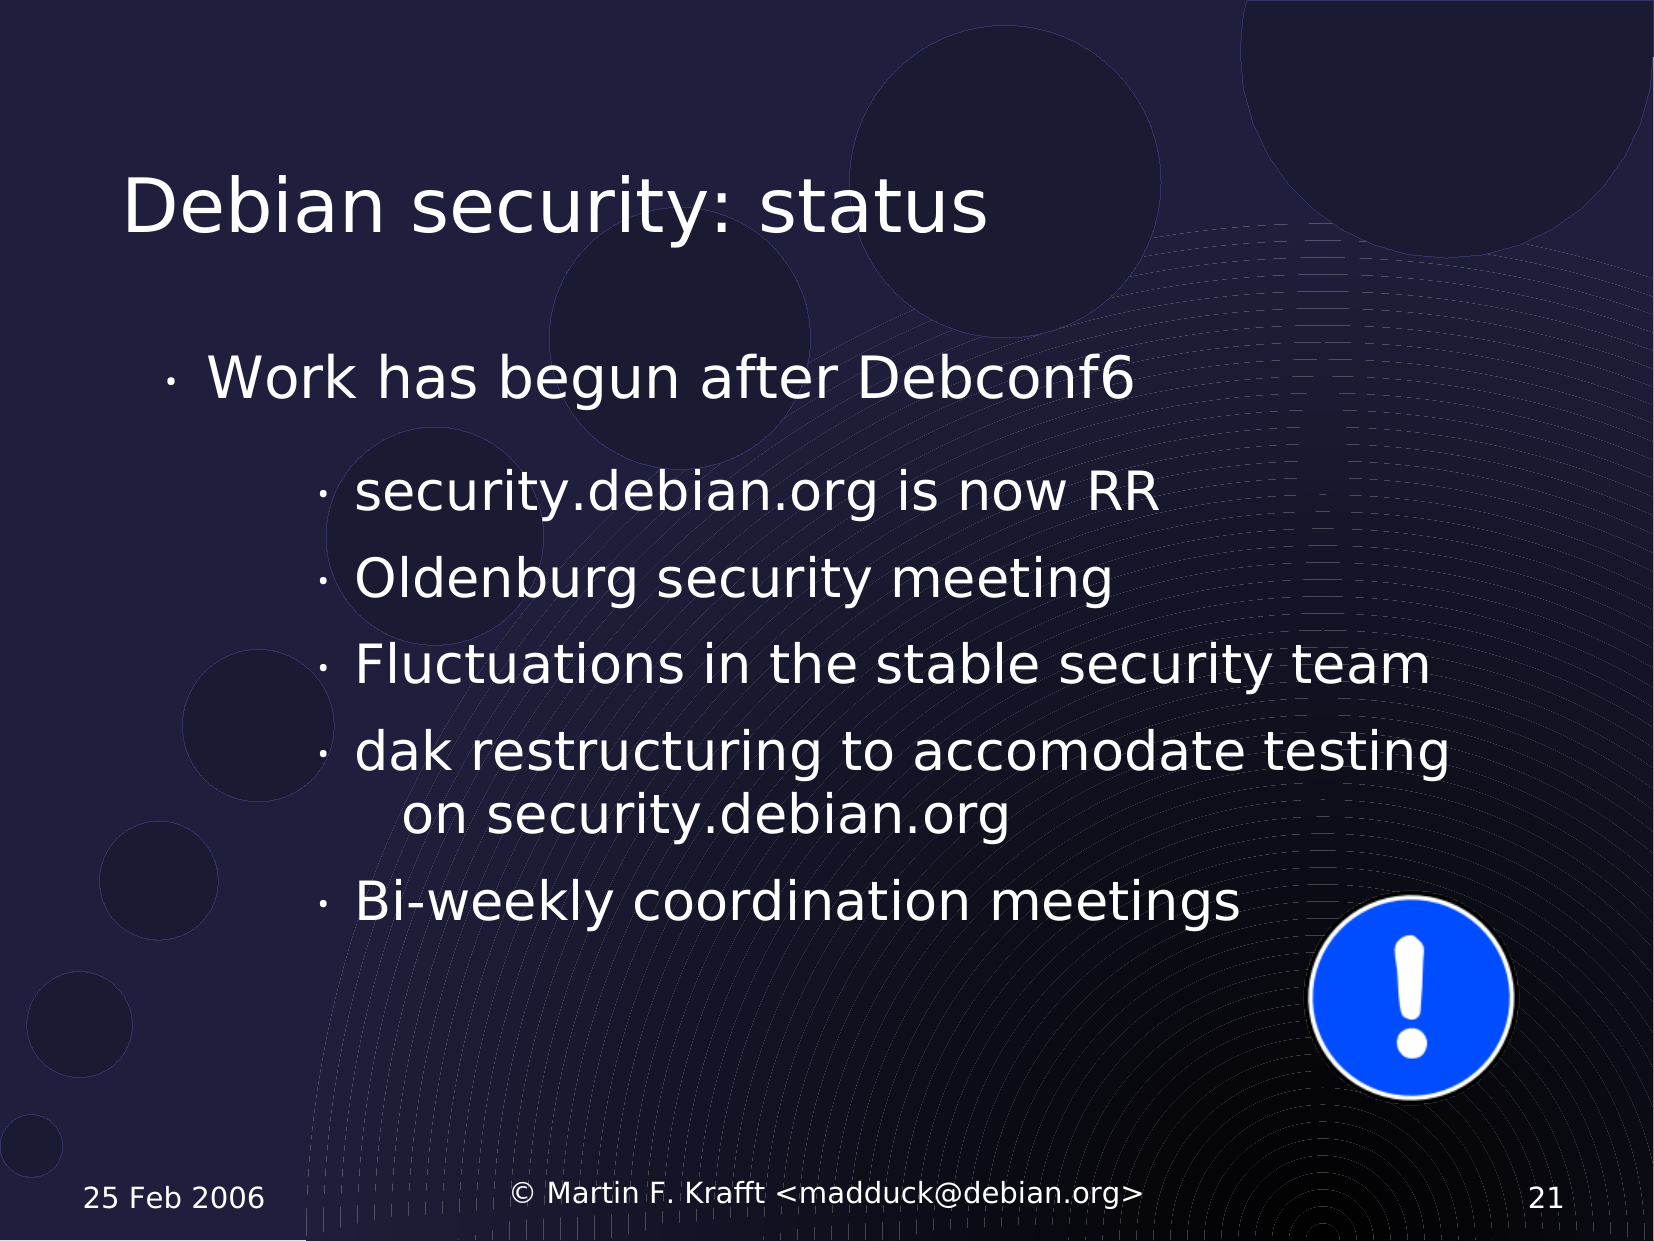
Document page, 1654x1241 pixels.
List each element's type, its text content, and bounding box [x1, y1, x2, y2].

picture [1287, 874, 1536, 1123]
list Work has begun after Debconf6 security.debian.org is now RR Oldenburg security meeting Fluctuations in the stable security team dak restructuring to accomodate testing on security.debian.org Bi-weekly coordination meetings [118, 344, 1534, 1127]
title Debian security: status [121, 102, 1534, 311]
